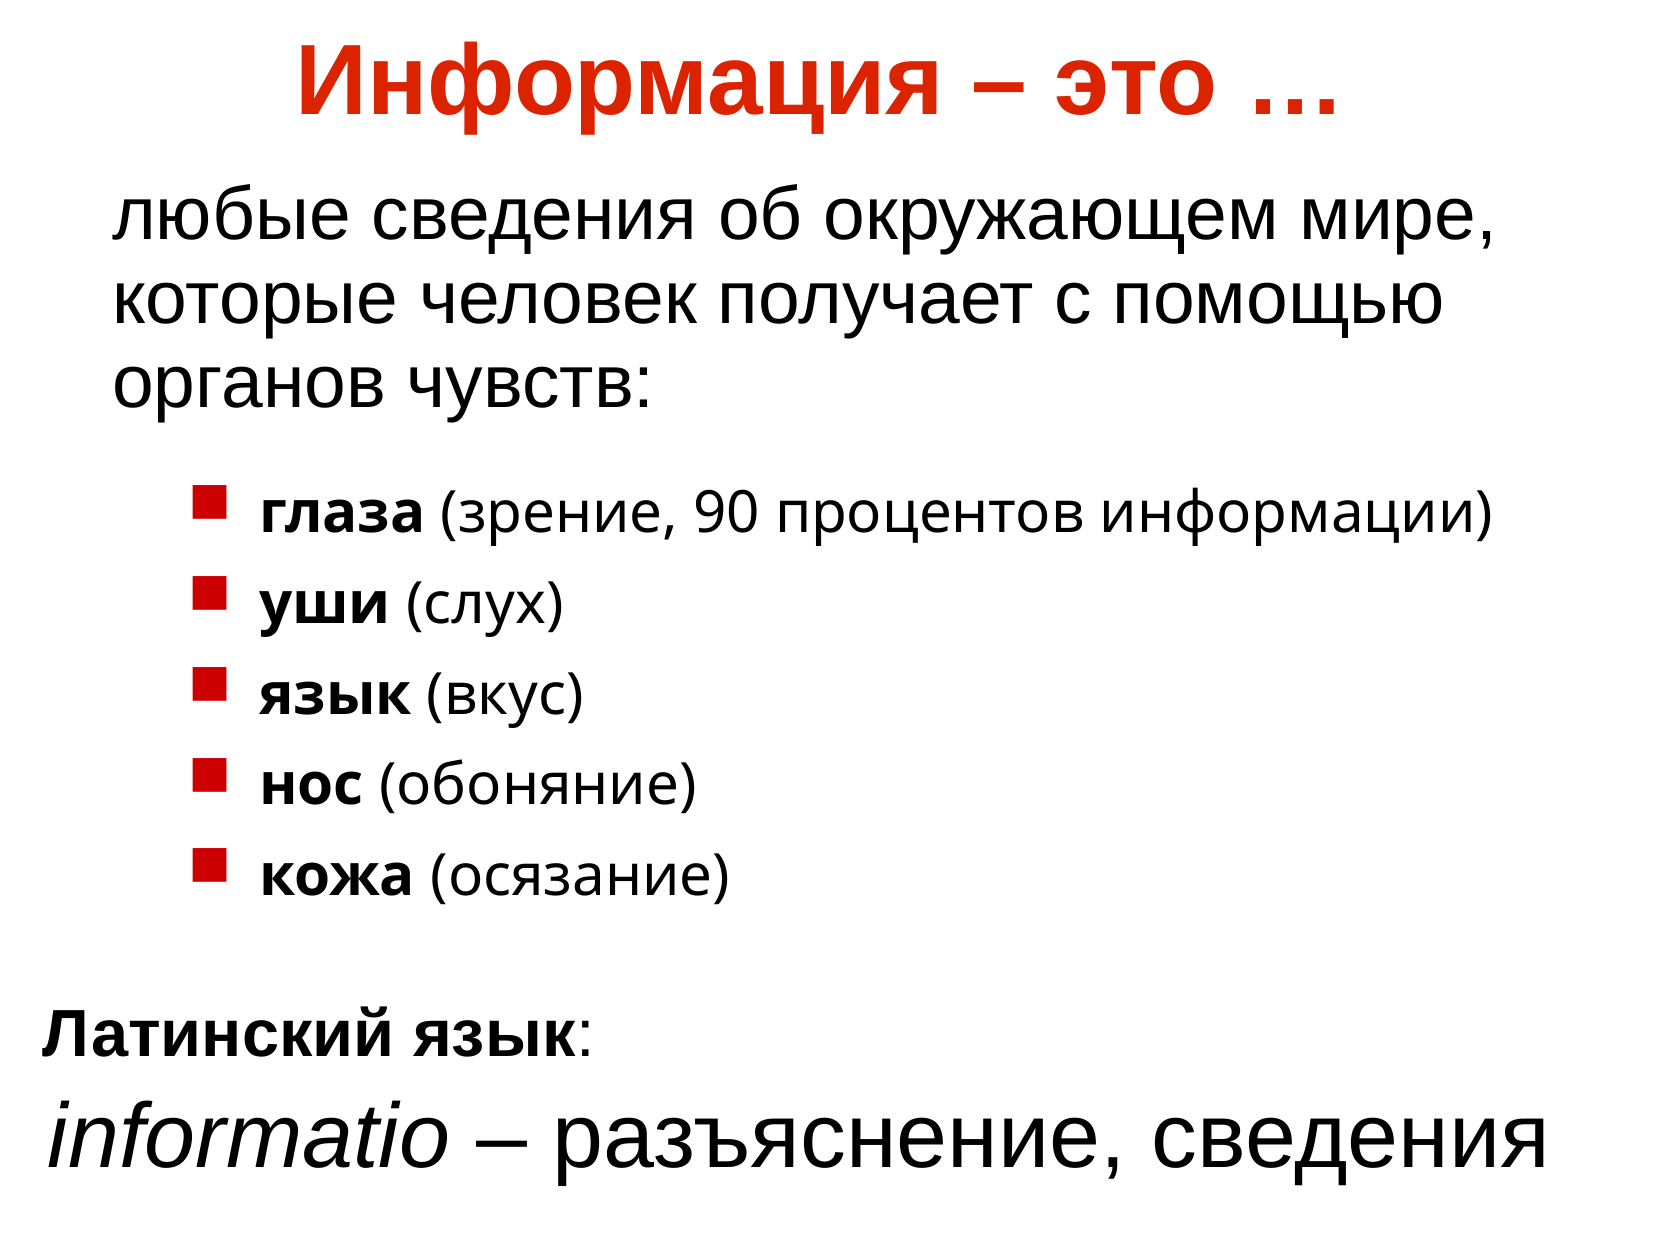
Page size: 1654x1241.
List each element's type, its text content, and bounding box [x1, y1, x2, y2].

text_box Латинский язык: [28, 987, 610, 1078]
title Информация – это … [97, 16, 1545, 144]
text_box informatiо – разъяснение, сведения [33, 1076, 1567, 1195]
text_box глаза (зрение, 90 процентов информации) уши (слух) язык (вкус) нос (обоняние) кожа (осязание) [69, 462, 1515, 841]
text_box любые сведения об окружающем мире, которые человек получает с помощью органов чувств: [97, 164, 1543, 399]
